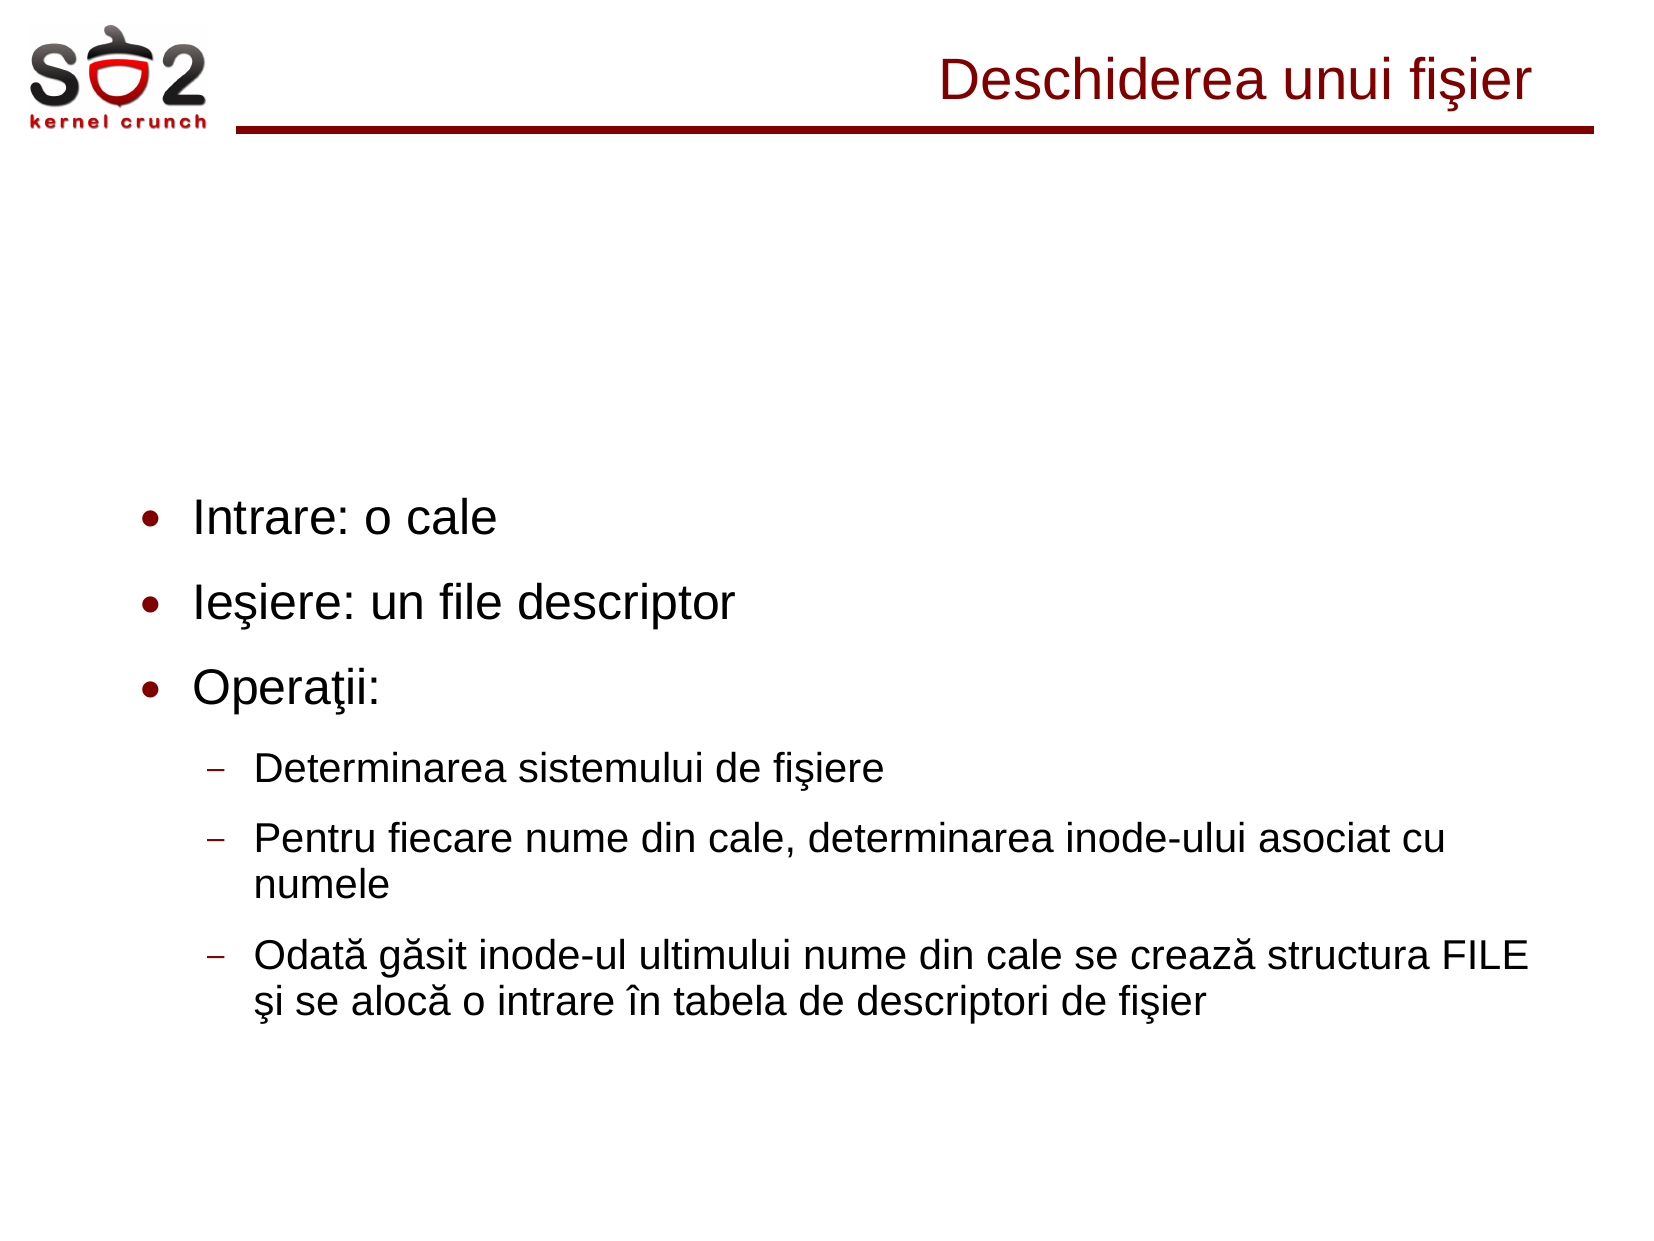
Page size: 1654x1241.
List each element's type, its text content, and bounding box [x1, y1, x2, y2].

list Intrare: o cale Ieşiere: un file descriptor Operaţii: Determinarea sistemului de fişiere Pentru fiecare nume din cale, determinarea inode-ului asociat cu numele Odată găsit inode-ul ultimului nume din cale se crează structura FILE şi se alocă o intrare în tabela de descriptori de fişier [121, 365, 1534, 1148]
title Deschiderea unui fişier [121, 11, 1534, 148]
picture [29, 23, 121, 130]
